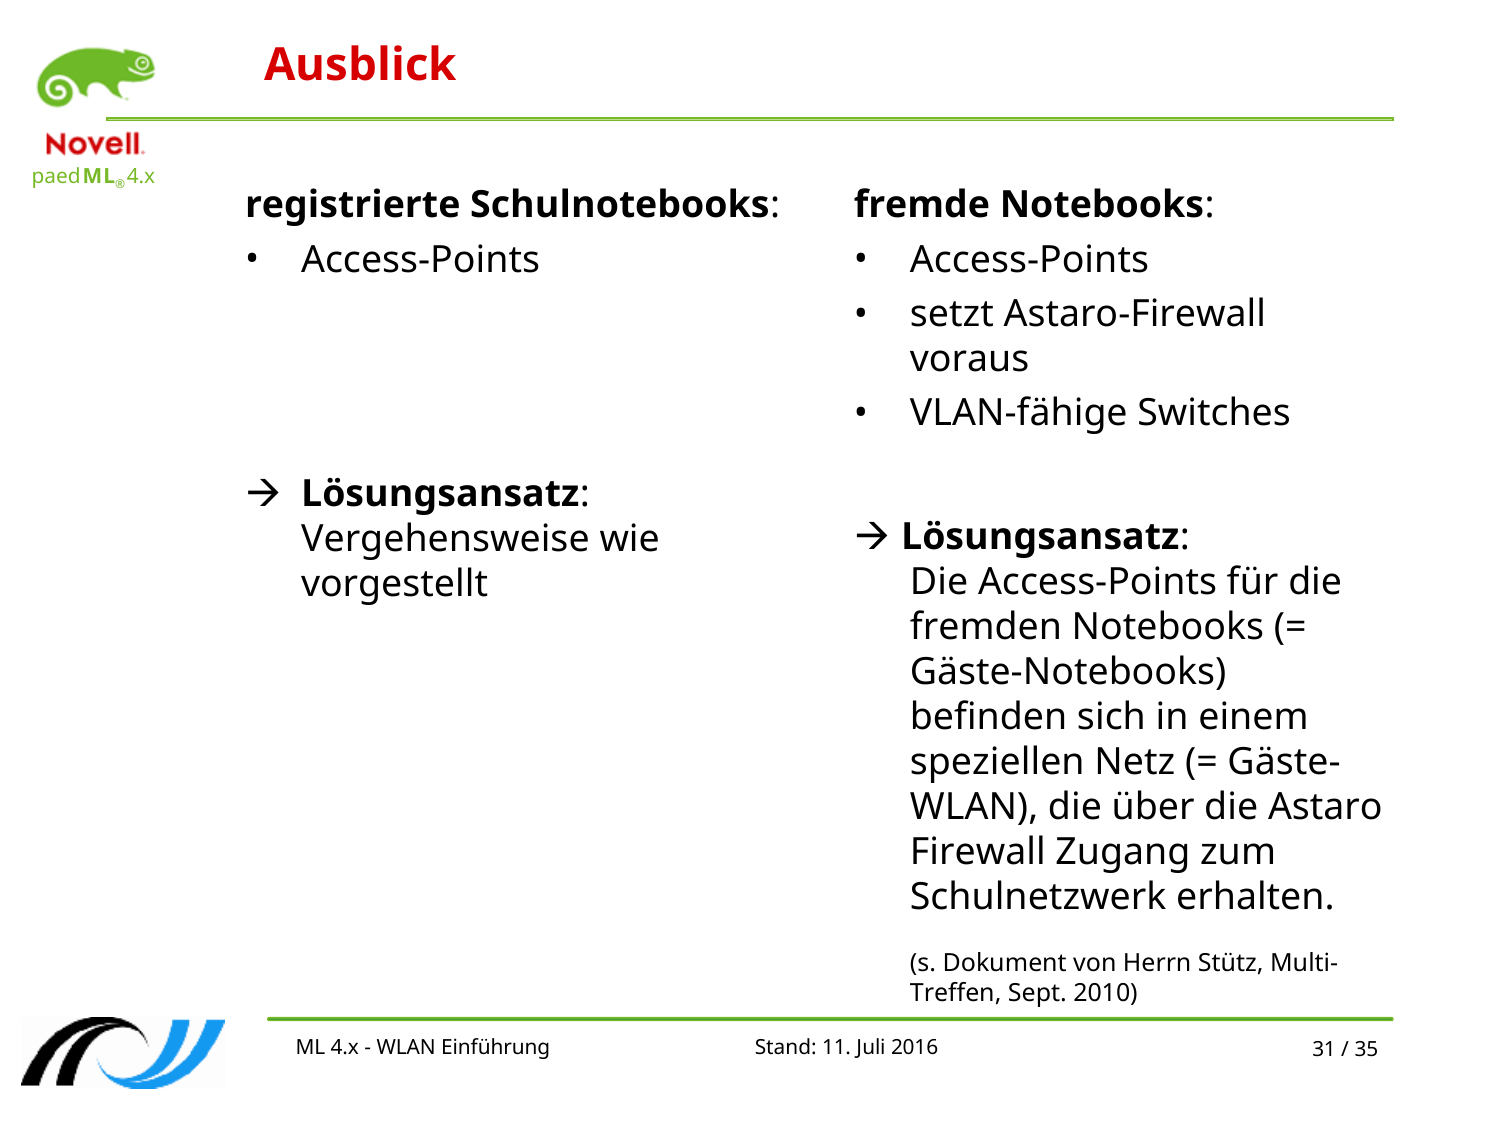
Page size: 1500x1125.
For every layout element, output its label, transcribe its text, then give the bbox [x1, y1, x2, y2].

list registrierte Schulnotebooks: Access-Points  Lösungsansatz: Vergehensweise wie vorgestellt [230, 172, 821, 986]
picture [21, 1017, 225, 1089]
picture [24, 32, 167, 175]
title Ausblick [232, 12, 1388, 113]
list fremde Notebooks: Access-Points setzt Astaro-Firewall voraus VLAN-fähige Switches  Lösungsansatz: Die Access-Points für die fremden Notebooks (= Gäste-Notebooks) befinden sich in einem speziellen Netz (= Gäste-WLAN), die über die Astaro Firewall Zugang zum Schulnetzwerk erhalten. (s. Dokument von Herrn Stütz, Multi-Treffen, Sept. 2010) [838, 172, 1406, 986]
